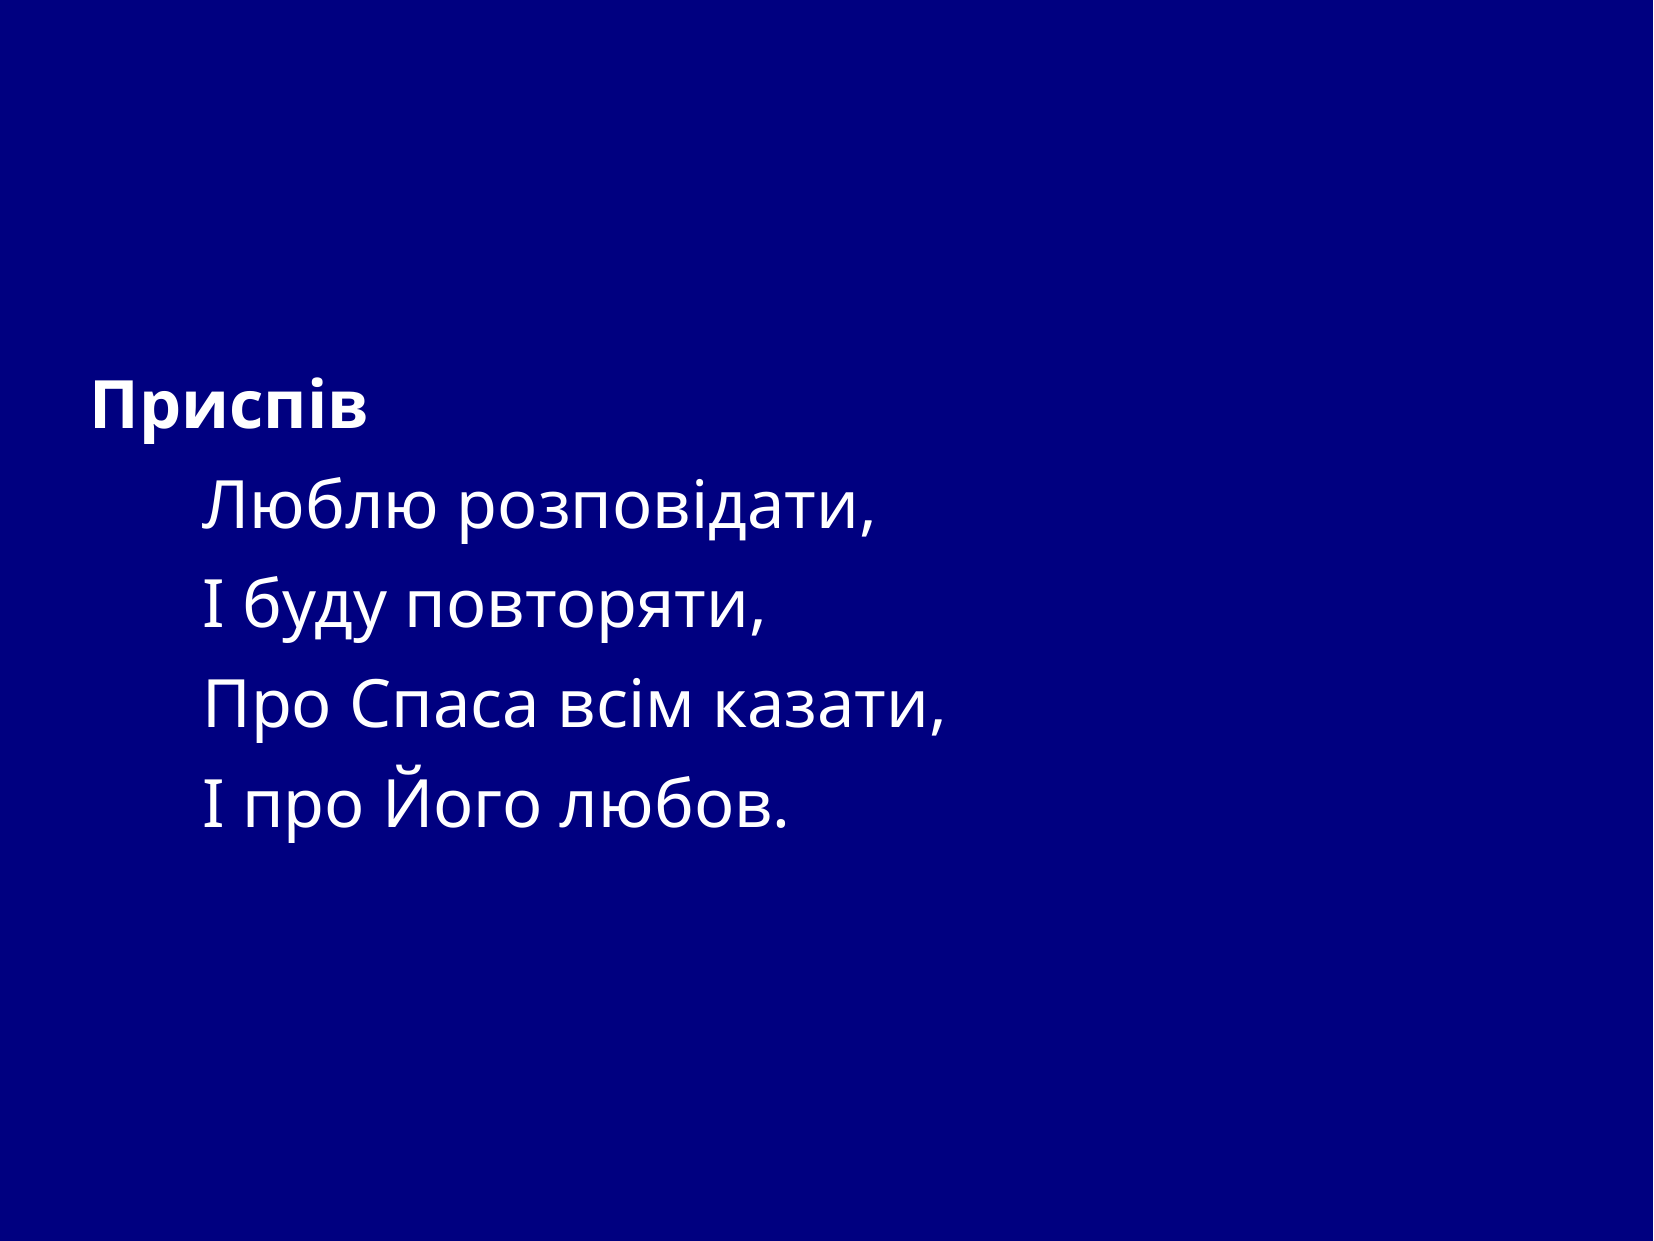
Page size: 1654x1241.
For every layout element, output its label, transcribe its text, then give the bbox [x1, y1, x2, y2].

text_box Приспів Люблю розповідати, І буду повторяти, Про Спаса всім казати, І про Його любов. [75, 150, 1576, 1163]
